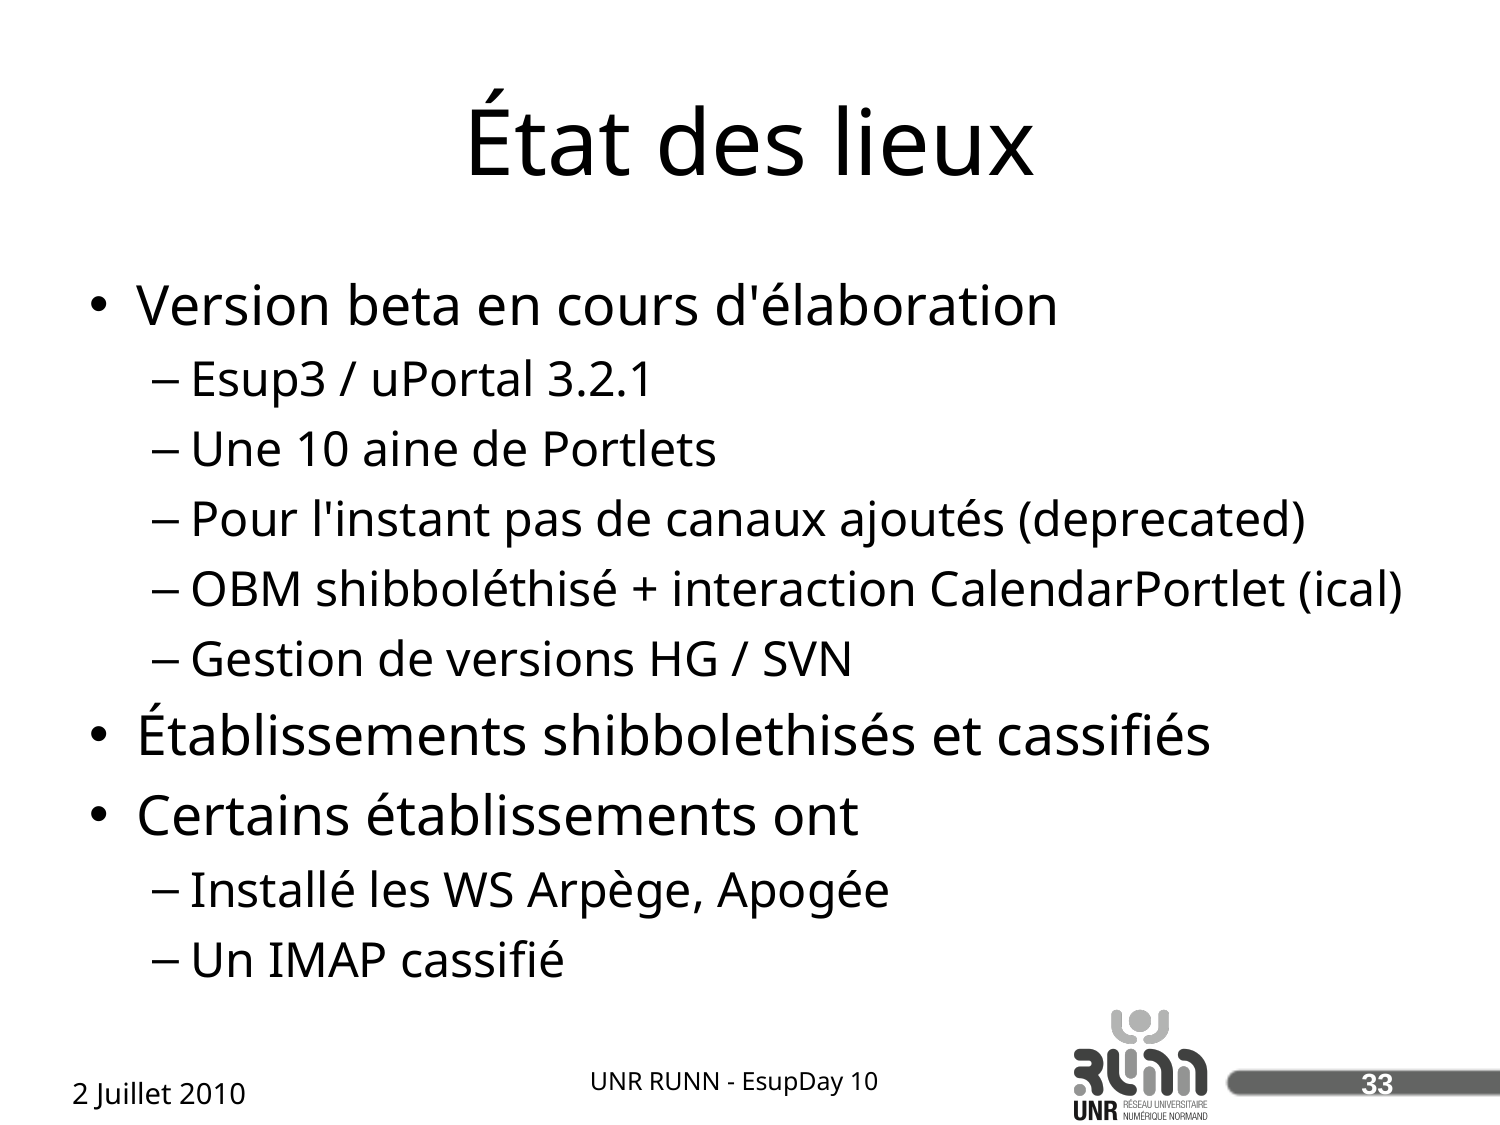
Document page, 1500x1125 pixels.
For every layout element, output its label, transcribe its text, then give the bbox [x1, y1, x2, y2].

picture [1220, 1065, 1500, 1103]
picture [1068, 1006, 1213, 1125]
title État des lieux [75, 13, 1426, 262]
list Version beta en cours d'élaboration Esup3 / uPortal 3.2.1 Une 10 aine de Portlets Pour l'instant pas de canaux ajoutés (deprecated) OBM shibboléthisé + interaction CalendarPortlet (ical) Gestion de versions HG / SVN Établissements shibbolethisés et cassifiés Certains établissements ont Installé les WS Arpège, Apogée Un IMAP cassifié [75, 262, 1426, 1006]
